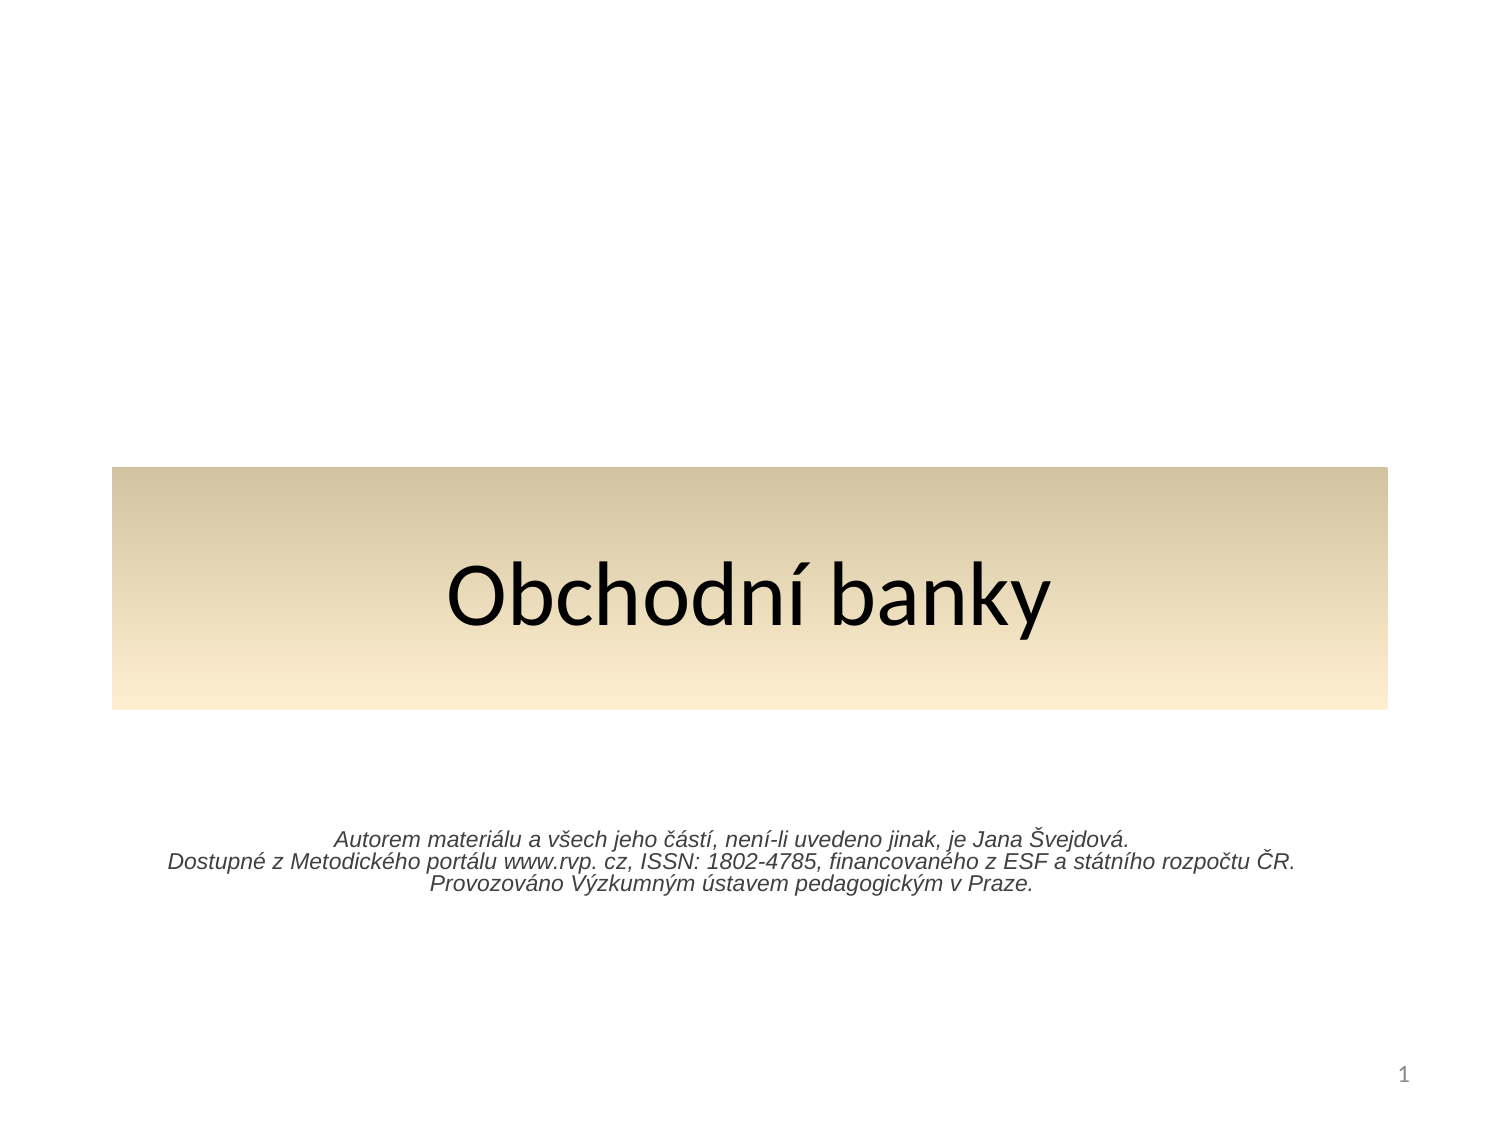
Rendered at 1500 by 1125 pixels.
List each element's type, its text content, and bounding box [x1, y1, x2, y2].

text_box Autorem materiálu a všech jeho částí, není-li uvedeno jinak, je Jana Švejdová. Dostupné z Metodického portálu www.rvp. cz, ISSN: 1802-4785, financovaného z ESF a státního rozpočtu ČR. Provozováno Výzkumným ústavem pedagogickým v Praze. [64, 822, 1400, 965]
text_box <číslo> [1074, 1042, 1426, 1103]
title Obchodní banky [112, 467, 1388, 710]
